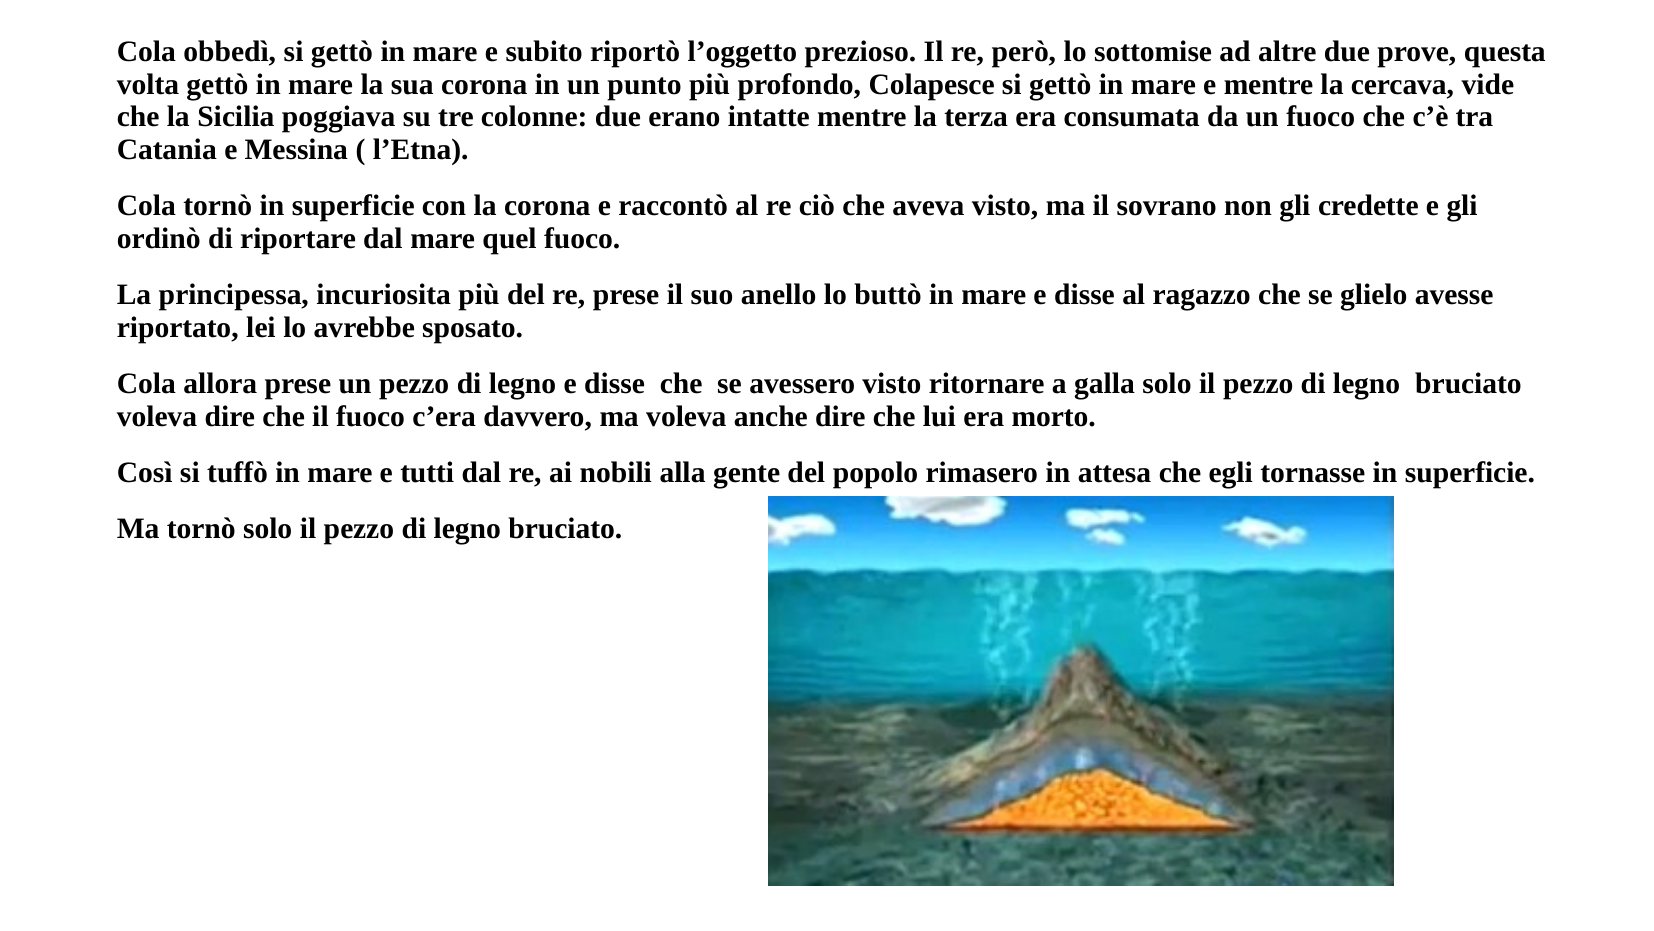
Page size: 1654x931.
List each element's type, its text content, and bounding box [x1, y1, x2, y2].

picture [768, 496, 1394, 886]
list Cola obbedì, si gettò in mare e subito riportò l’oggetto prezioso. Il re, però, lo sottomise ad altre due prove, questa volta gettò in mare la sua corona in un punto più profondo, Colapesce si gettò in mare e mentre la cercava, vide che la Sicilia poggiava su tre colonne: due erano intatte mentre la terza era consumata da un fuoco che c’è tra Catania e Messina ( l’Etna). Cola tornò in superficie con la corona e raccontò al re ciò che aveva visto, ma il sovrano non gli credette e gli ordinò di riportare dal mare quel fuoco. La principessa, incuriosita più del re, prese il suo anello lo buttò in mare e disse al ragazzo che se glielo avesse riportato, lei lo avrebbe sposato. Cola allora prese un pezzo di legno e disse che se avessero visto ritornare a galla solo il pezzo di legno bruciato voleva dire che il fuoco c’era davvero, ma voleva anche dire che lui era morto. Così si tuffò in mare e tutti dal re, ai nobili alla gente del popolo rimasero in attesa che egli tornasse in superficie. Ma tornò solo il pezzo di legno bruciato. [60, 35, 1550, 575]
